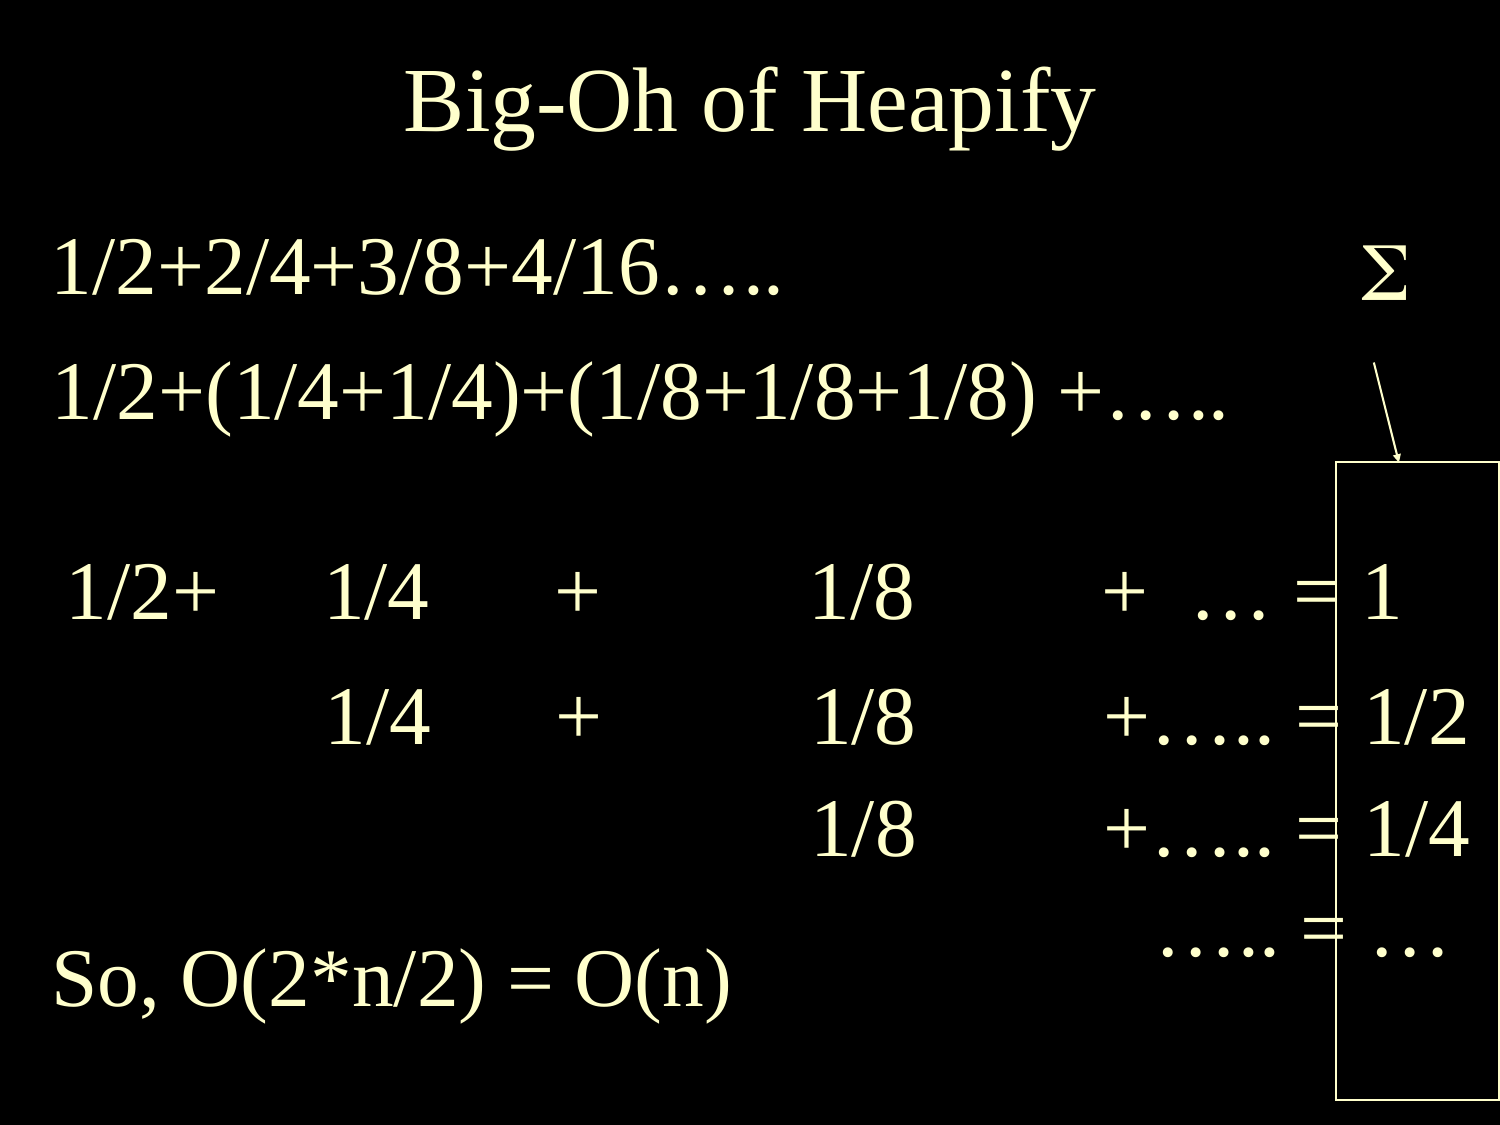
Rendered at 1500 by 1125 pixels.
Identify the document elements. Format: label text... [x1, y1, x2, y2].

text_box 1/2+ 1/4 + 1/8 + … = 1 [1337, 537, 1420, 646]
text_box 1/4 + 1/8 +….. = 1/2 [1337, 662, 1487, 771]
title Big-Oh of Heapify [22, 41, 1480, 159]
text_box 1/2+(1/4+1/4)+(1/8+1/8+1/8) +….. [37, 337, 1246, 446]
text_box So, O(2*n/2) = O(n) [36, 924, 748, 1033]
text_box 1/2+ 1/4 + 1/8 + … = 1 [51, 537, 1335, 646]
text_box 1/2+2/4+3/8+4/16….. [36, 212, 801, 321]
text_box ….. = … [414, 874, 1335, 983]
text_box 1/8 +….. = 1/4 [69, 774, 1335, 883]
text_box ….. = … [1337, 874, 1467, 983]
text_box  [1346, 235, 1426, 327]
text_box 1/8 +….. = 1/4 [1337, 774, 1486, 883]
text_box 1/4 + 1/8 +….. = 1/2 [61, 662, 1335, 771]
